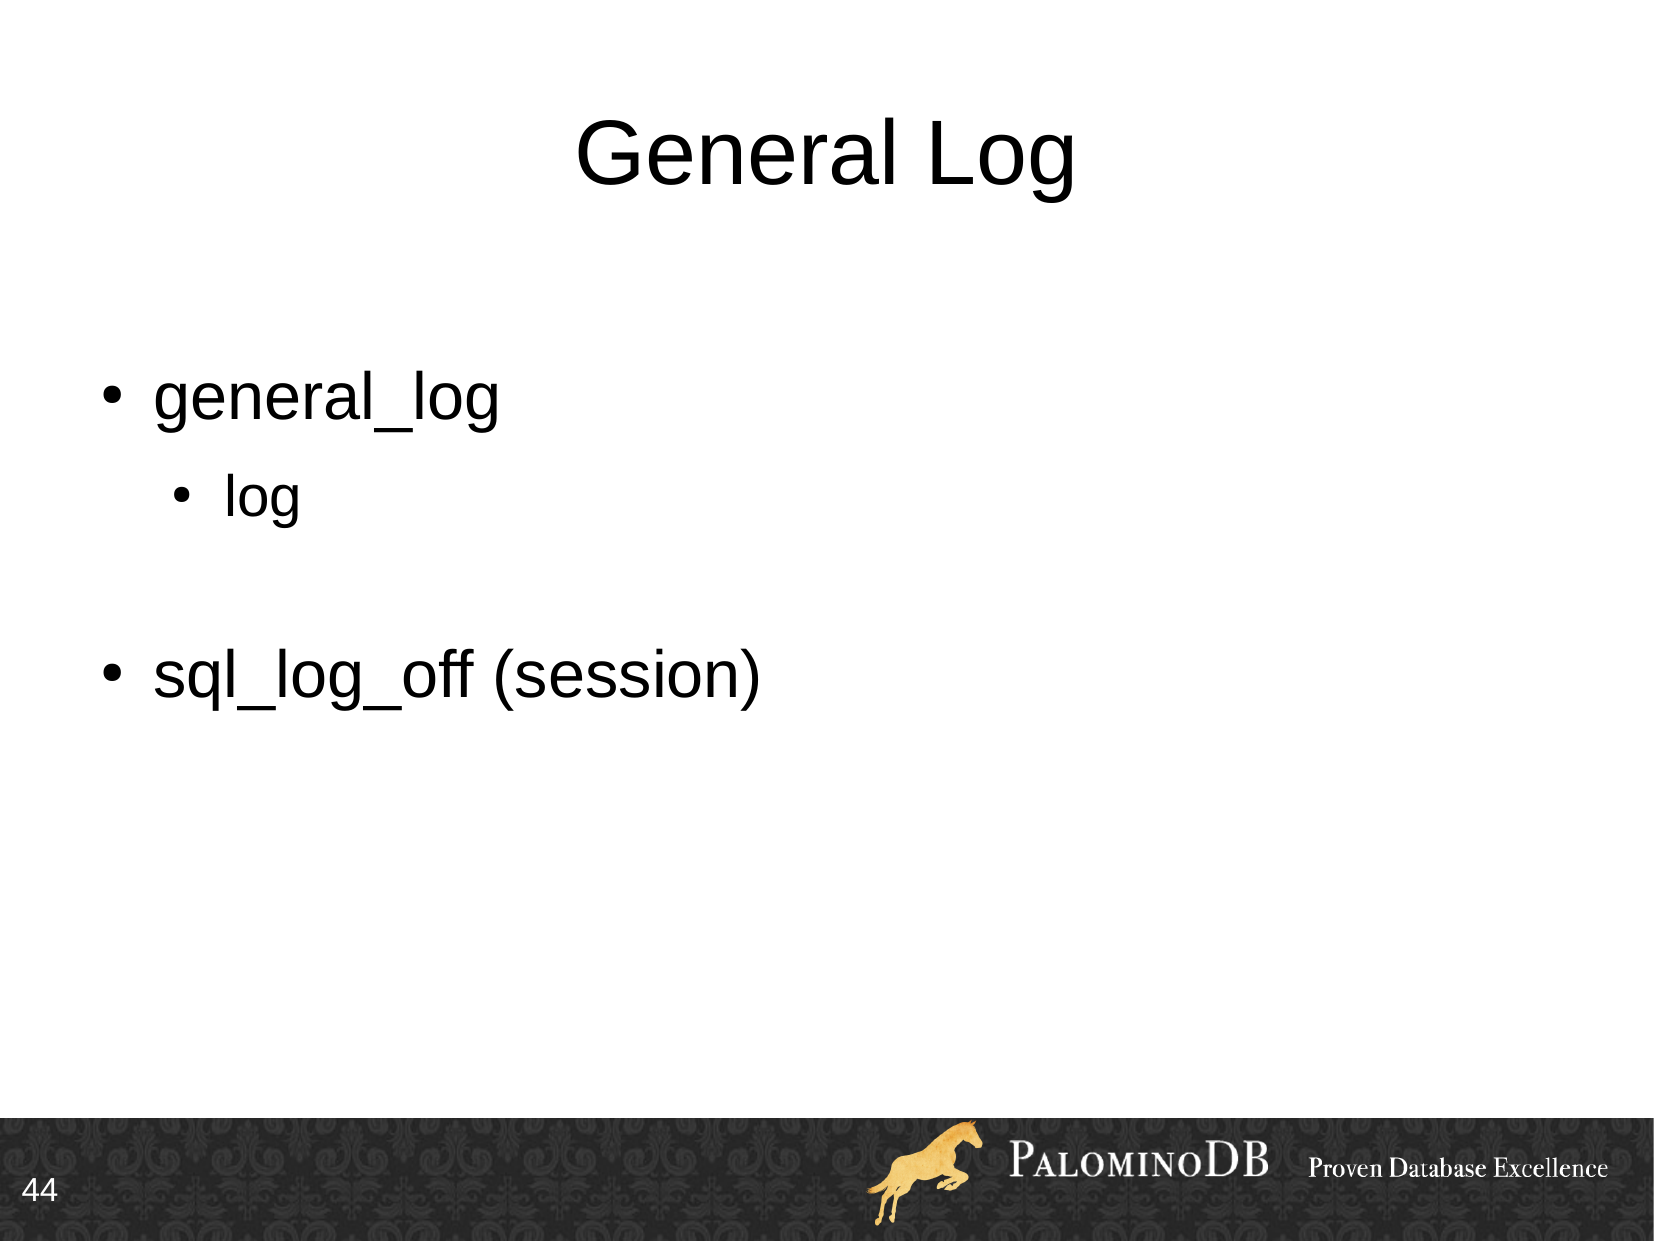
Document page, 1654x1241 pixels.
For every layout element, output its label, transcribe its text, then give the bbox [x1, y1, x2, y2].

list general_log log sql_log_off (session) [82, 254, 1571, 1074]
title General Log [82, 49, 1571, 254]
picture [0, 1109, 1654, 1241]
